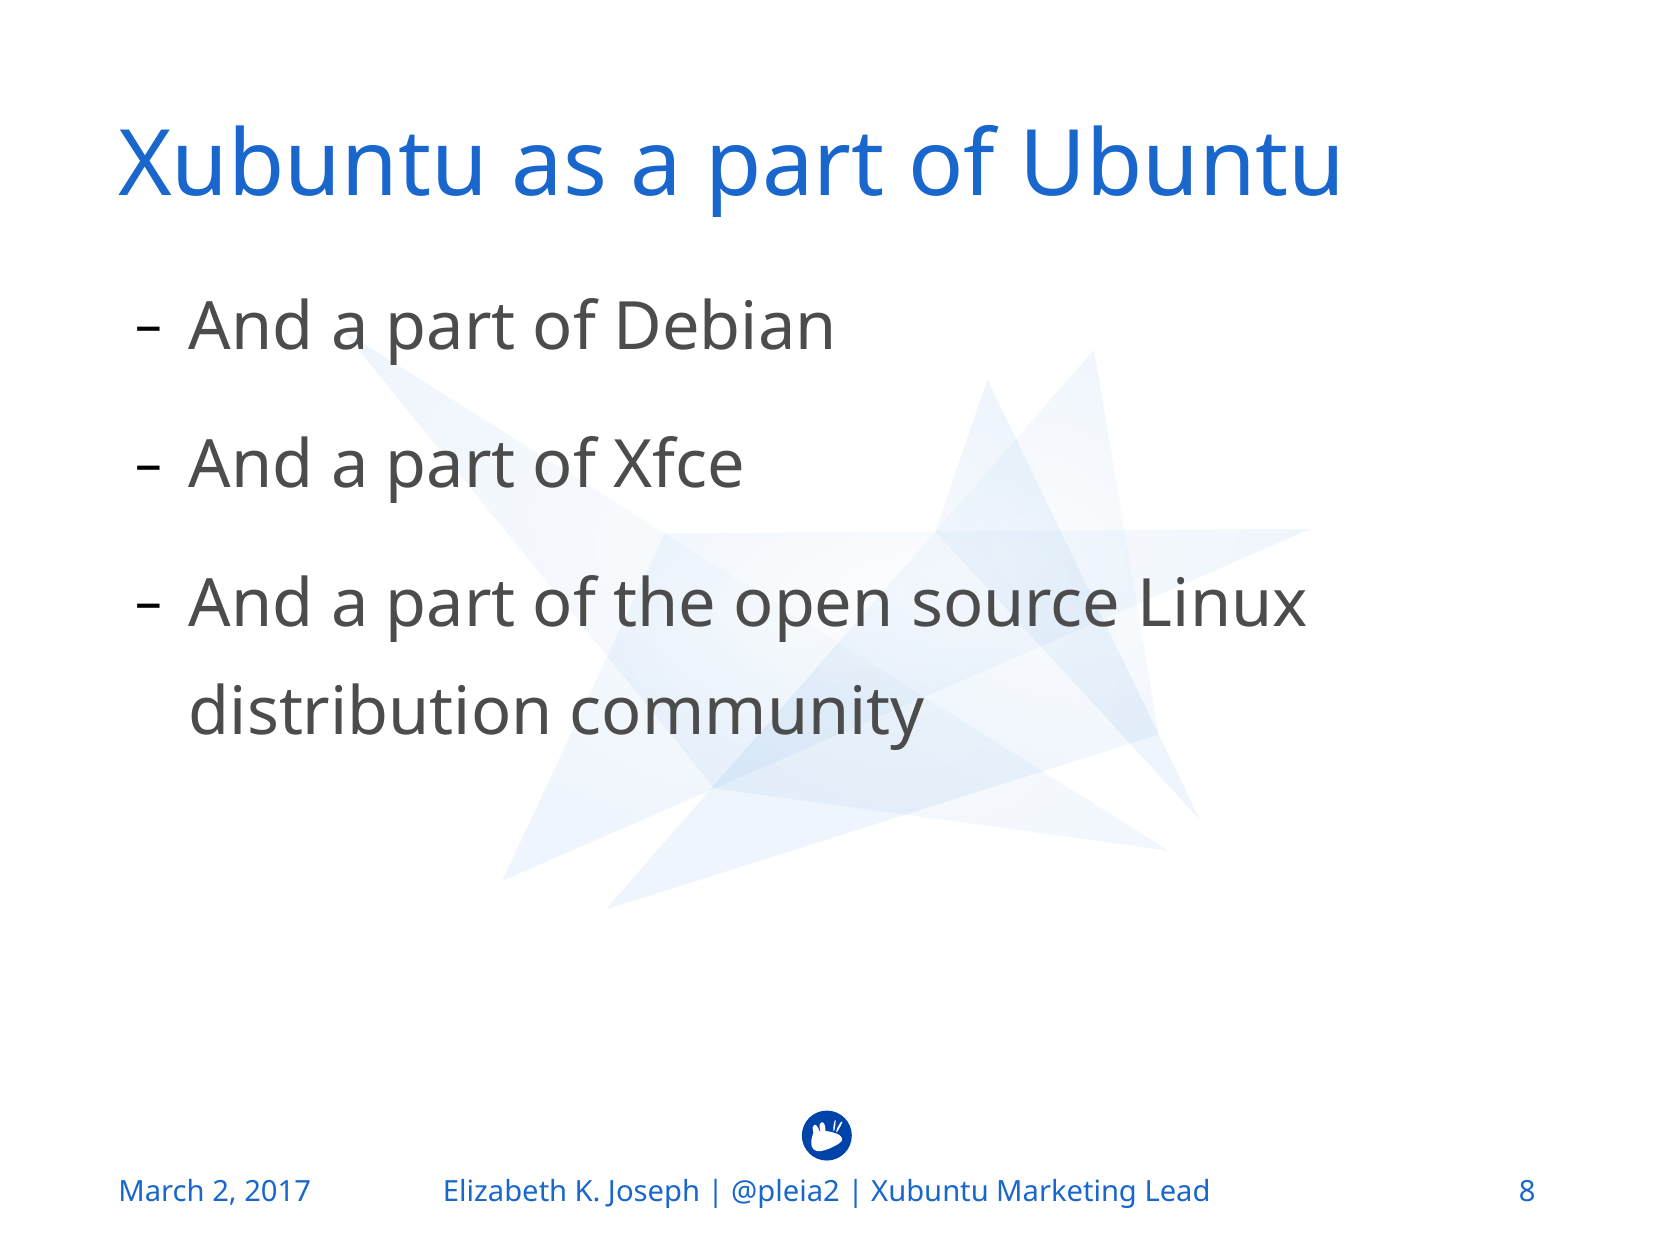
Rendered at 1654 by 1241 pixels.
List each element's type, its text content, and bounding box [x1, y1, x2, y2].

title Xubuntu as a part of Ubuntu [118, 88, 1536, 231]
list And a part of Debian And a part of Xfce And a part of the open source Linux distribution community [118, 259, 1536, 1016]
